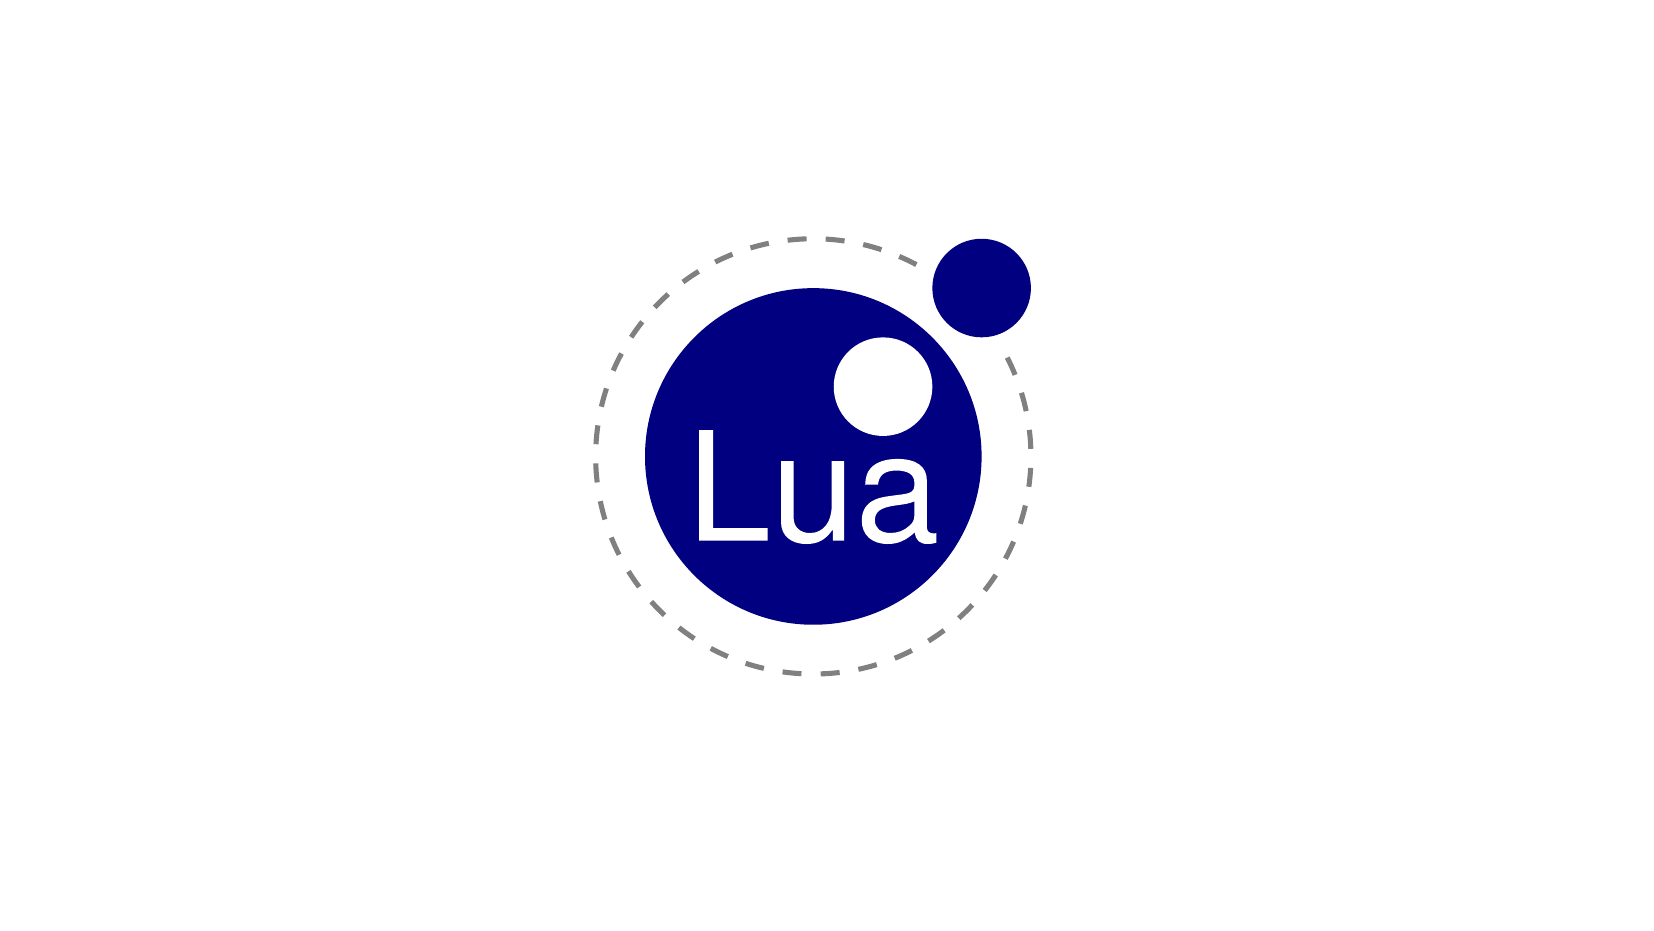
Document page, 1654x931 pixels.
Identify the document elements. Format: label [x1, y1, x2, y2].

picture [593, 236, 1034, 677]
